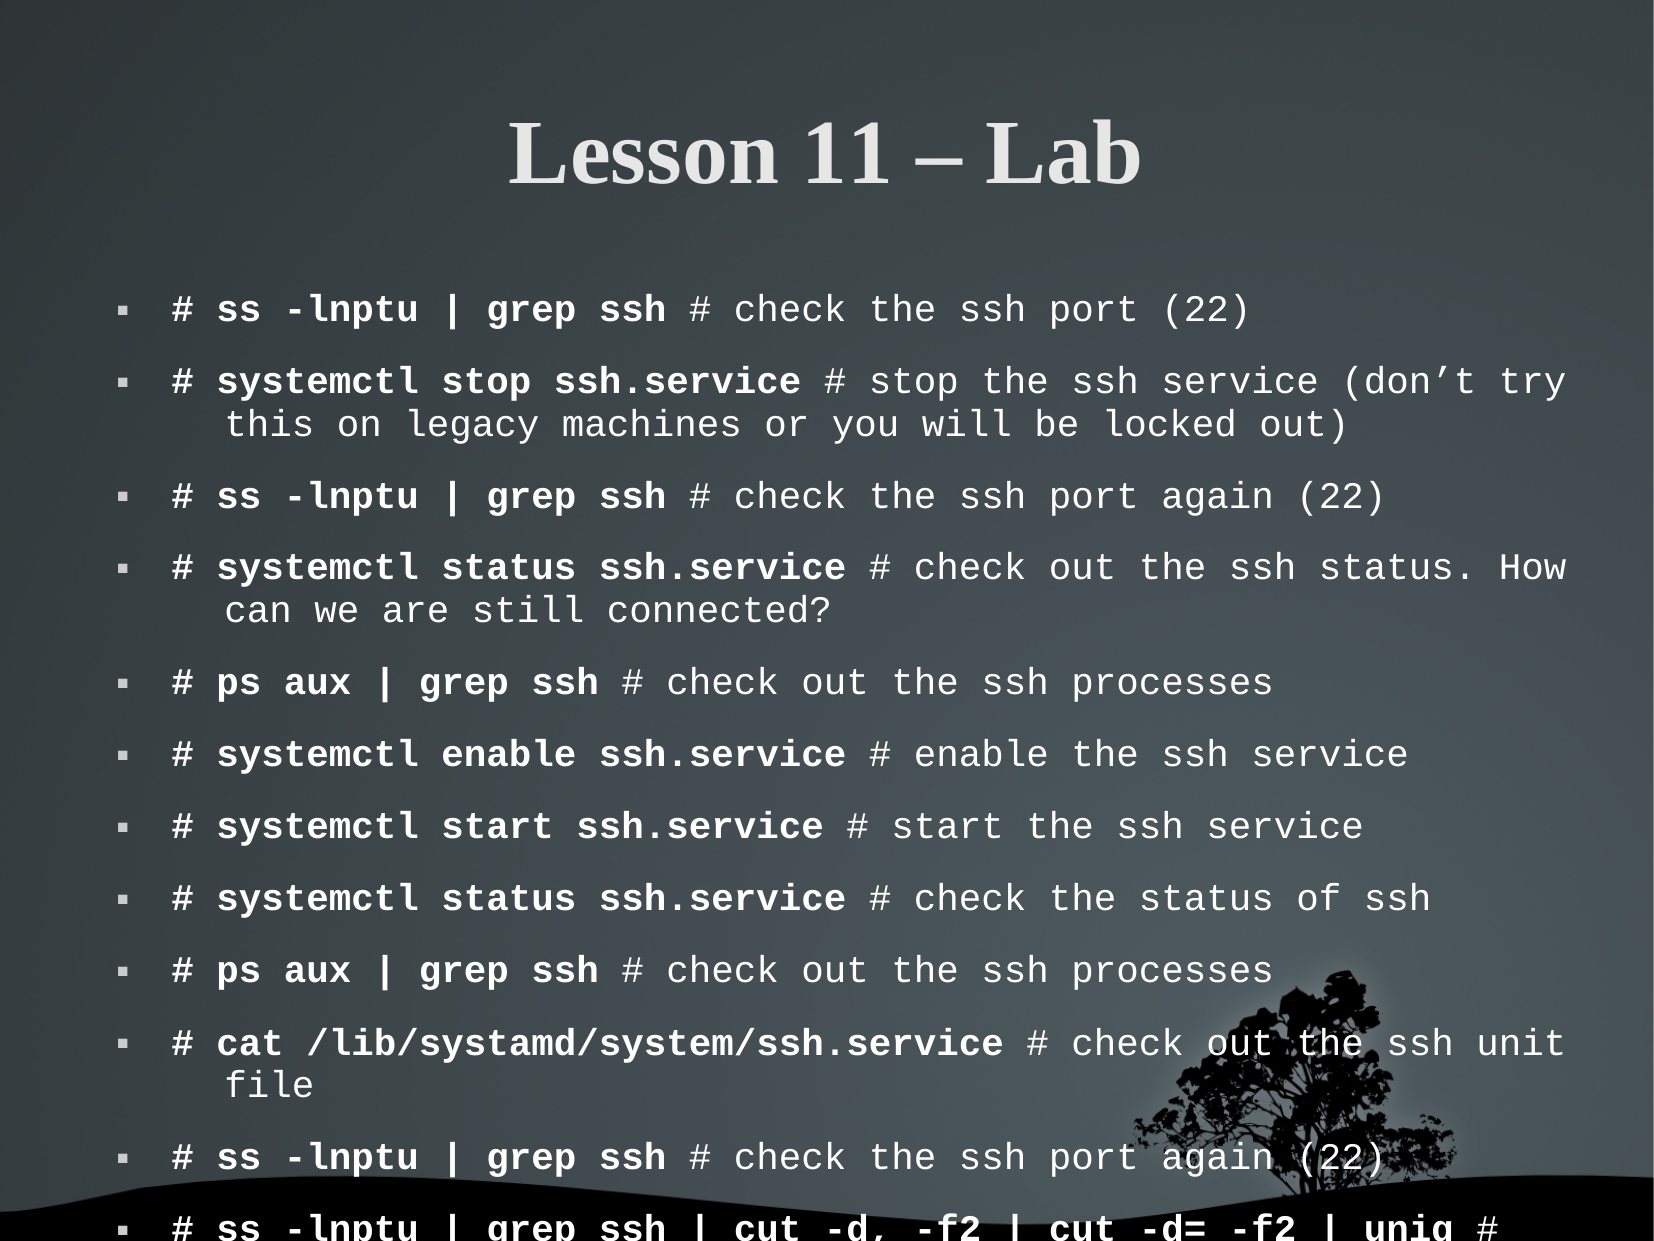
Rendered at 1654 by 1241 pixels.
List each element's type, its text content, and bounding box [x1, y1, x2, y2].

picture [853, 1224, 861, 1238]
picture [0, 0, 1654, 1241]
picture [1483, 1226, 1491, 1232]
picture [494, 1224, 501, 1237]
picture [1394, 1225, 1401, 1241]
picture [651, 1225, 658, 1241]
picture [177, 1234, 184, 1241]
picture [359, 1224, 366, 1238]
picture [1438, 1224, 1446, 1238]
picture [1481, 1234, 1489, 1241]
title Lesson 11 – Lab [82, 49, 1571, 257]
picture [561, 1224, 568, 1238]
list # ss -lnptu | grep ssh # check the ssh port (22) # systemctl stop ssh.service # stop the ssh service (don’t try this on legacy machines or you will be locked out) # ss -lnptu | grep ssh # check the ssh port again (22) # systemctl status ssh.service # check out the ssh status. How can we are still connected? # ps aux | grep ssh # check out the ssh processes # systemctl enable ssh.service # enable the ssh service # systemctl start ssh.service # start the ssh service # systemctl status ssh.service # check the status of ssh # ps aux | grep ssh # check out the ssh processes # cat /lib/systamd/system/ssh.service # check out the ssh unit file # ss -lnptu | grep ssh # check the ssh port again (22) # ss -lnptu | grep ssh | cut -d, -f2 | cut -d= -f2 | uniq # find the pid of the ssh process [82, 290, 1571, 1113]
picture [1168, 1224, 1176, 1238]
picture [336, 1225, 343, 1241]
picture [538, 1224, 547, 1229]
